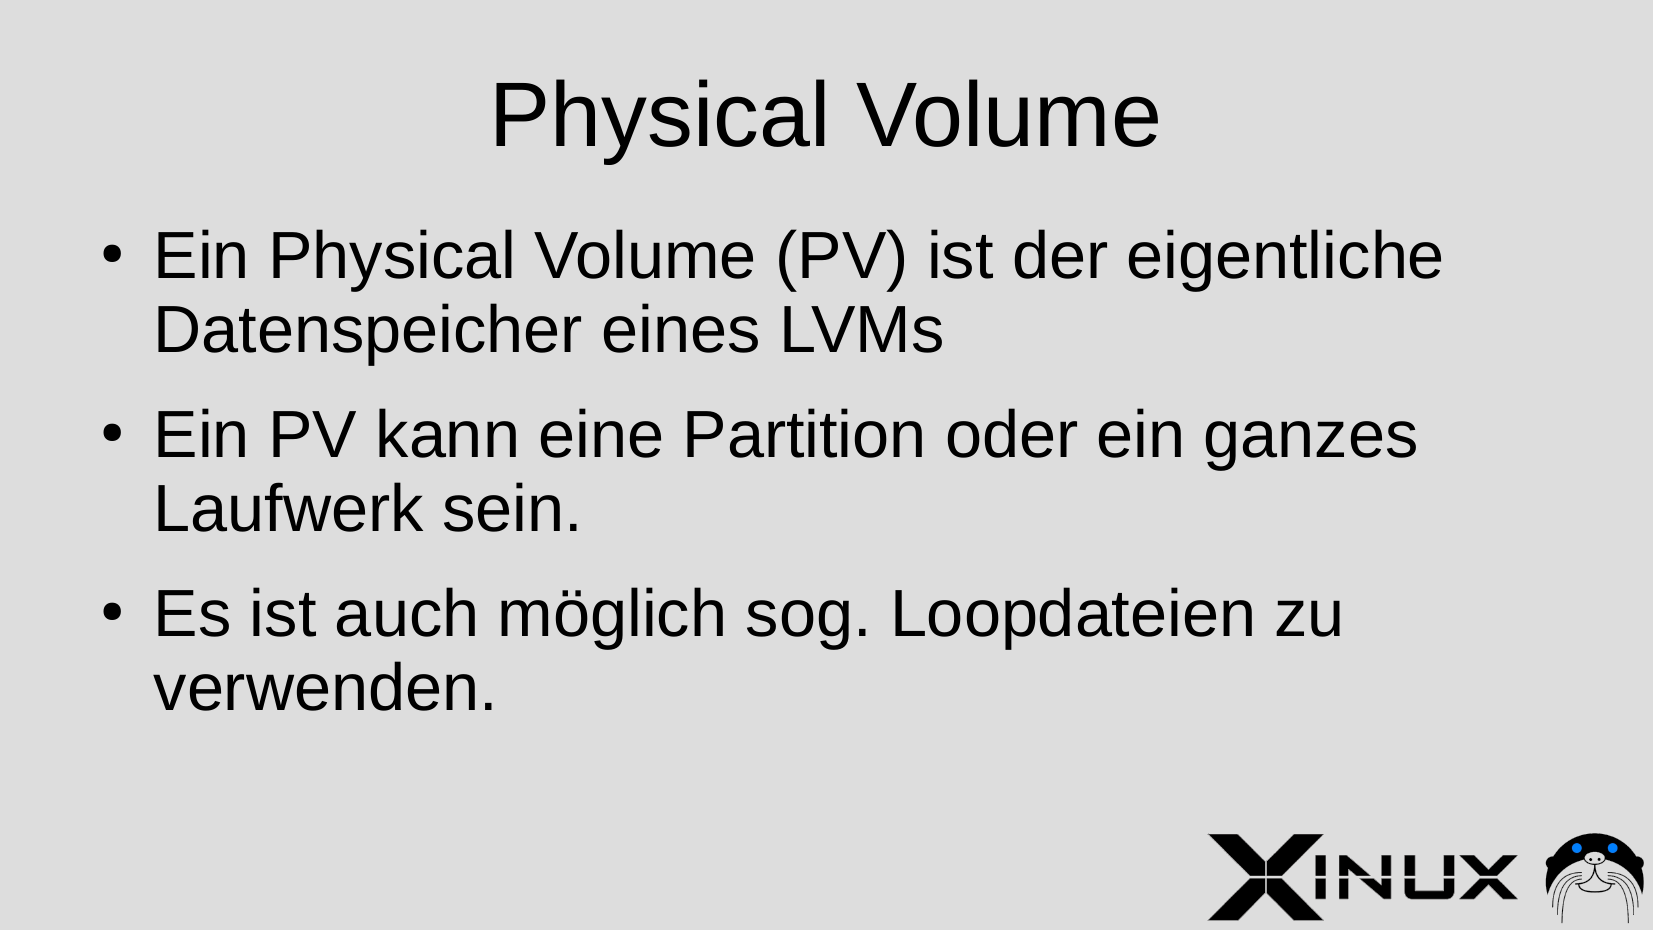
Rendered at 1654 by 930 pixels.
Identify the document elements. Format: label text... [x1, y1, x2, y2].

list Ein Physical Volume (PV) ist der eigentliche Datenspeicher eines LVMs Ein PV kann eine Partition oder ein ganzes Laufwerk sein. Es ist auch möglich sog. Loopdateien zu verwenden. [82, 217, 1571, 757]
title Physical Volume [82, 37, 1571, 193]
picture [1200, 824, 1650, 930]
